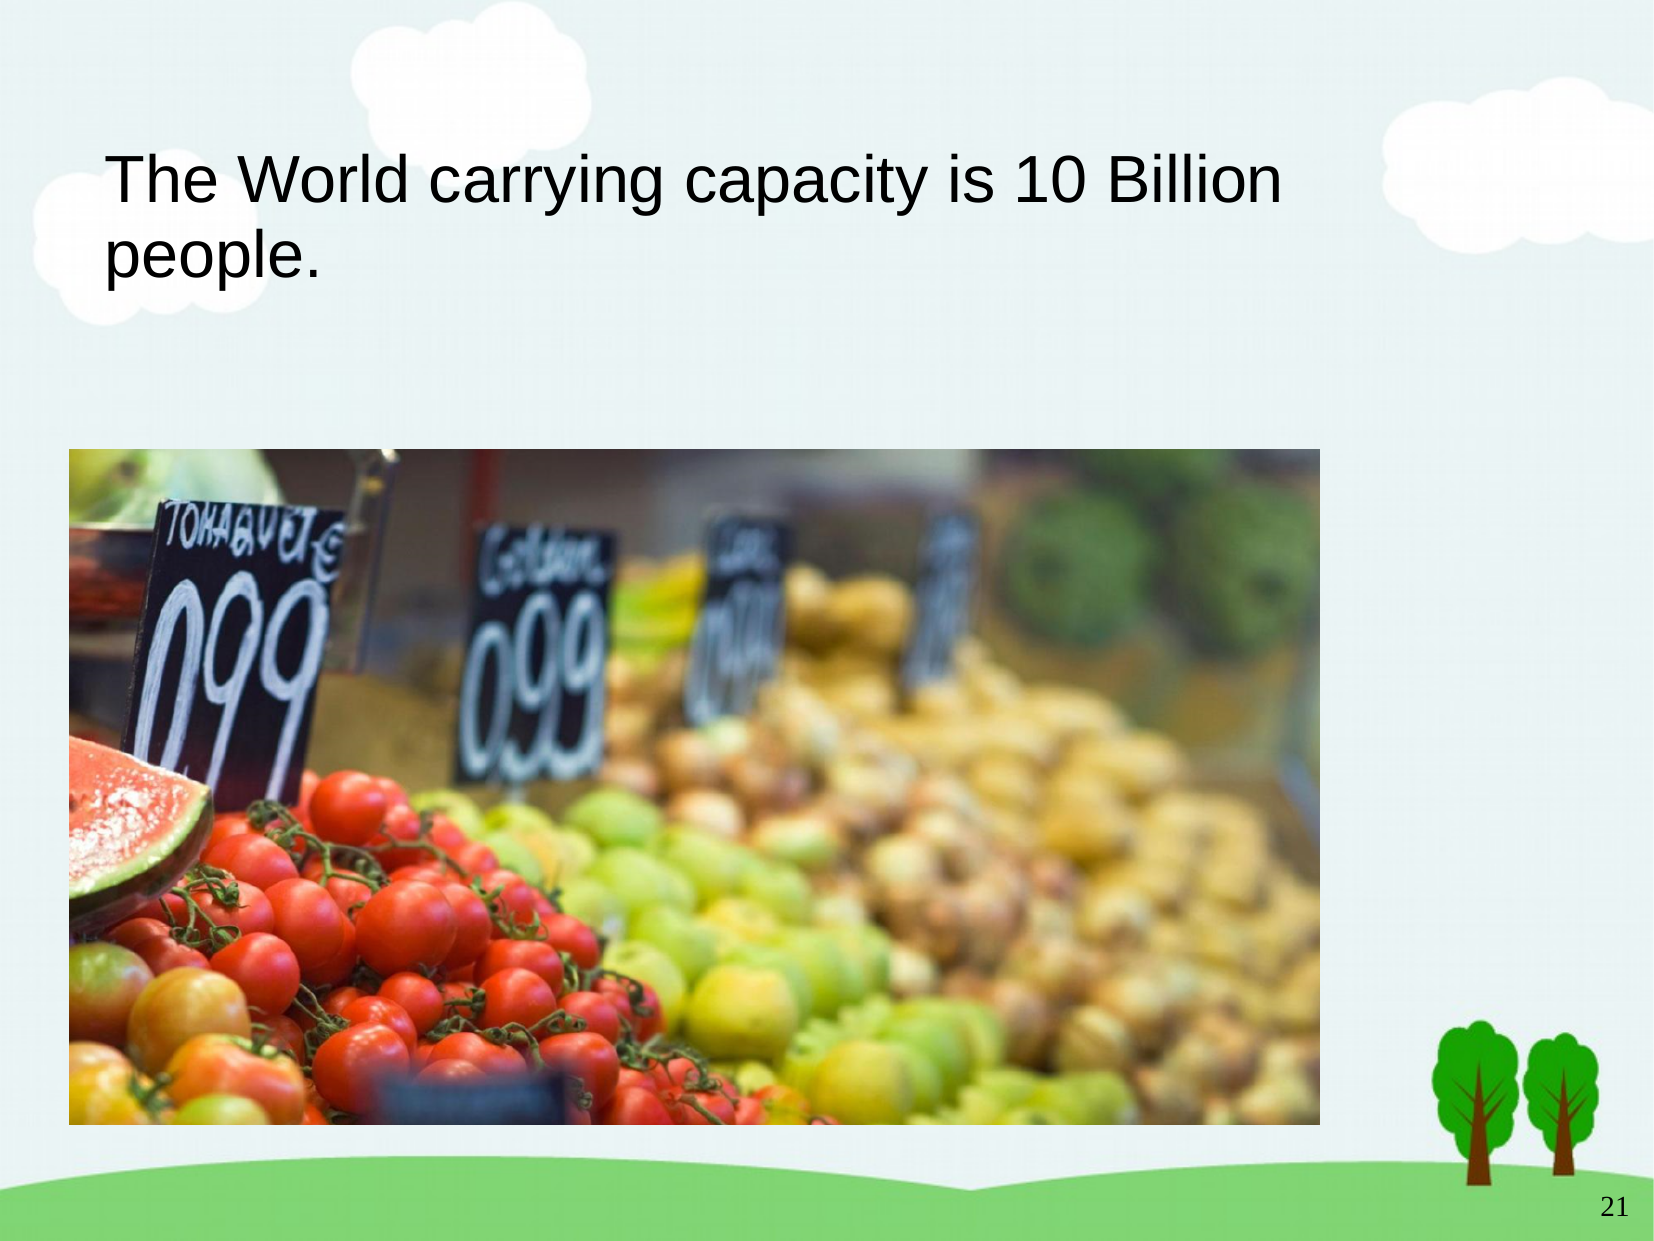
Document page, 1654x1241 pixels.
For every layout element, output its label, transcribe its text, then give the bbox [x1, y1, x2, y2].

picture [0, 0, 1654, 1241]
text_box The World carrying capacity is 10 Billion people. [90, 135, 1456, 375]
